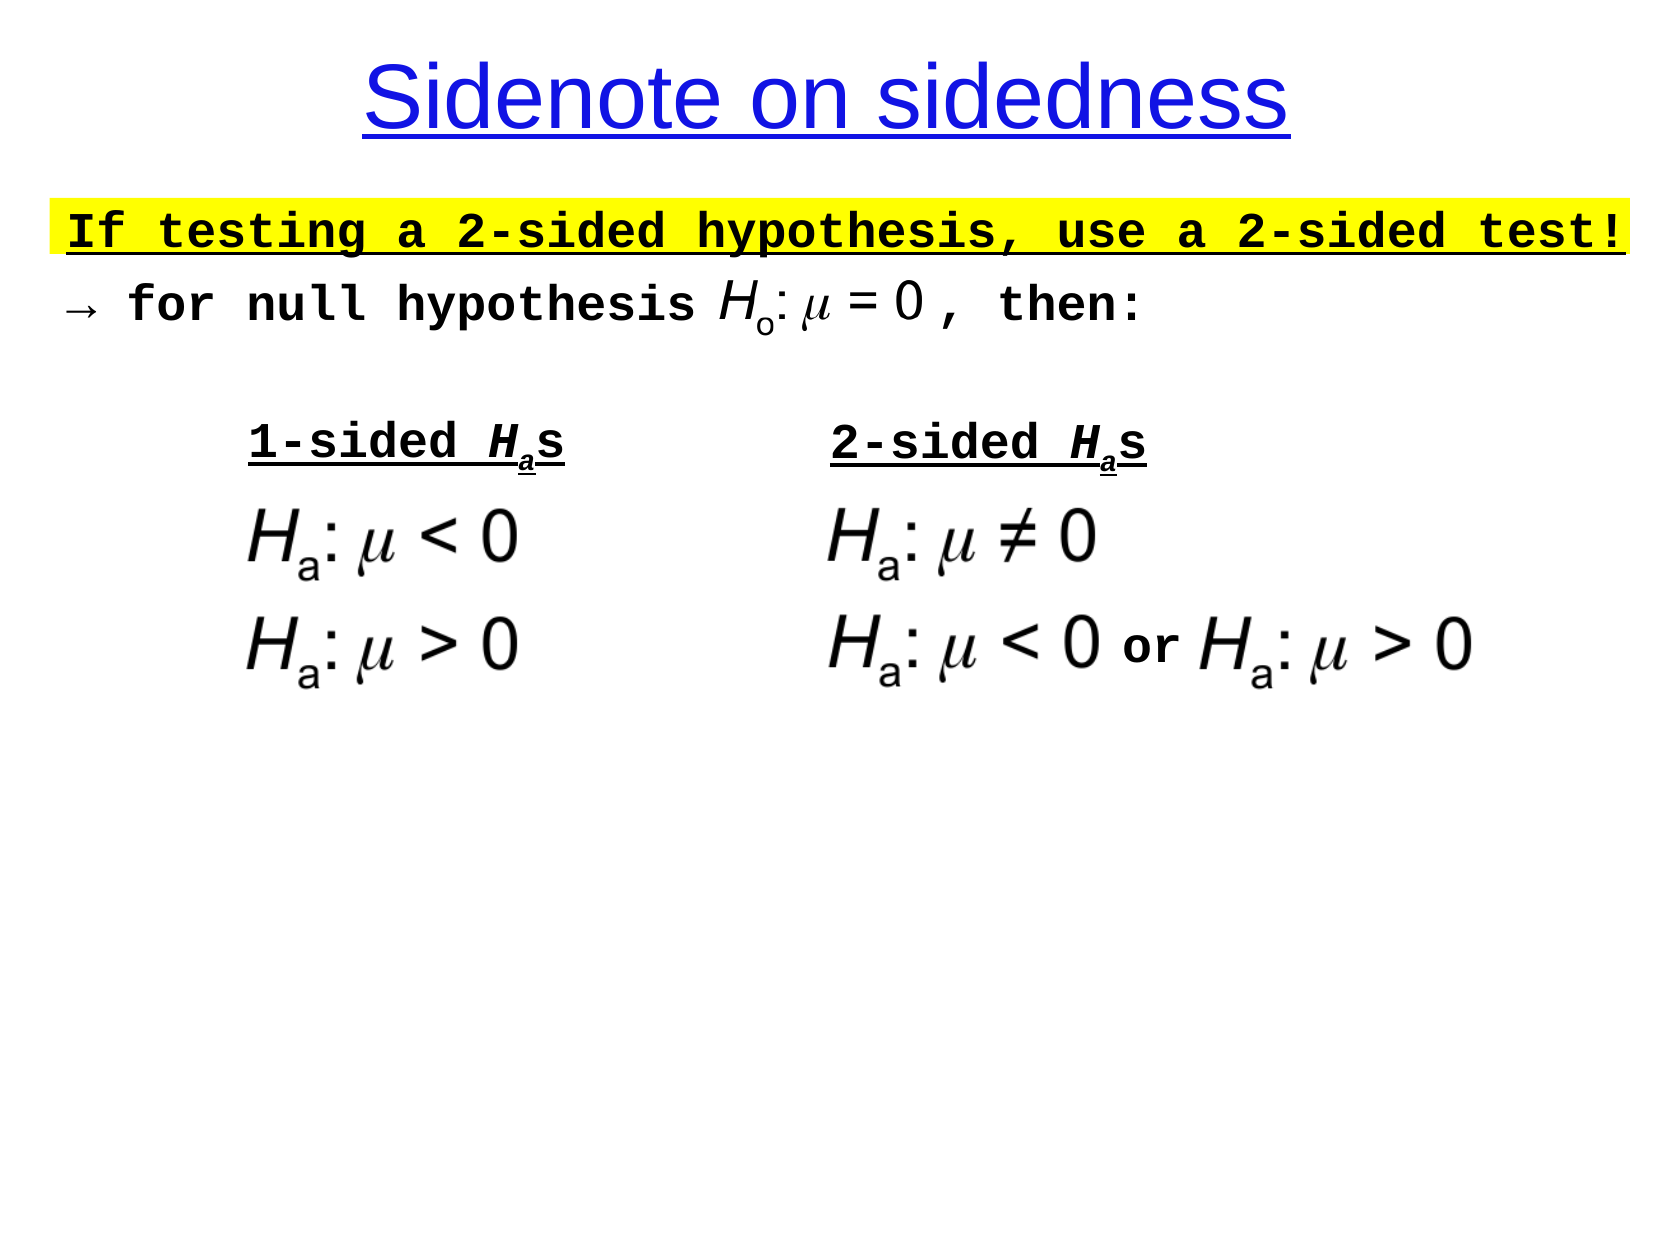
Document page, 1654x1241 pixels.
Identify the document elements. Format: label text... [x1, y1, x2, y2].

picture [826, 499, 1099, 592]
picture [826, 607, 1104, 693]
text_box If testing a 2-sided hypothesis, use a 2-sided test! → for null hypothesis , then: [49, 188, 1653, 1191]
picture [1198, 609, 1475, 691]
title Sidenote on sidedness [0, 28, 1653, 156]
text_box 1-sided Has [233, 408, 585, 491]
picture [245, 501, 522, 587]
text_box 2-sided Has [814, 409, 1167, 492]
picture [245, 609, 521, 691]
text_box or [1107, 613, 1211, 686]
picture [717, 274, 925, 339]
